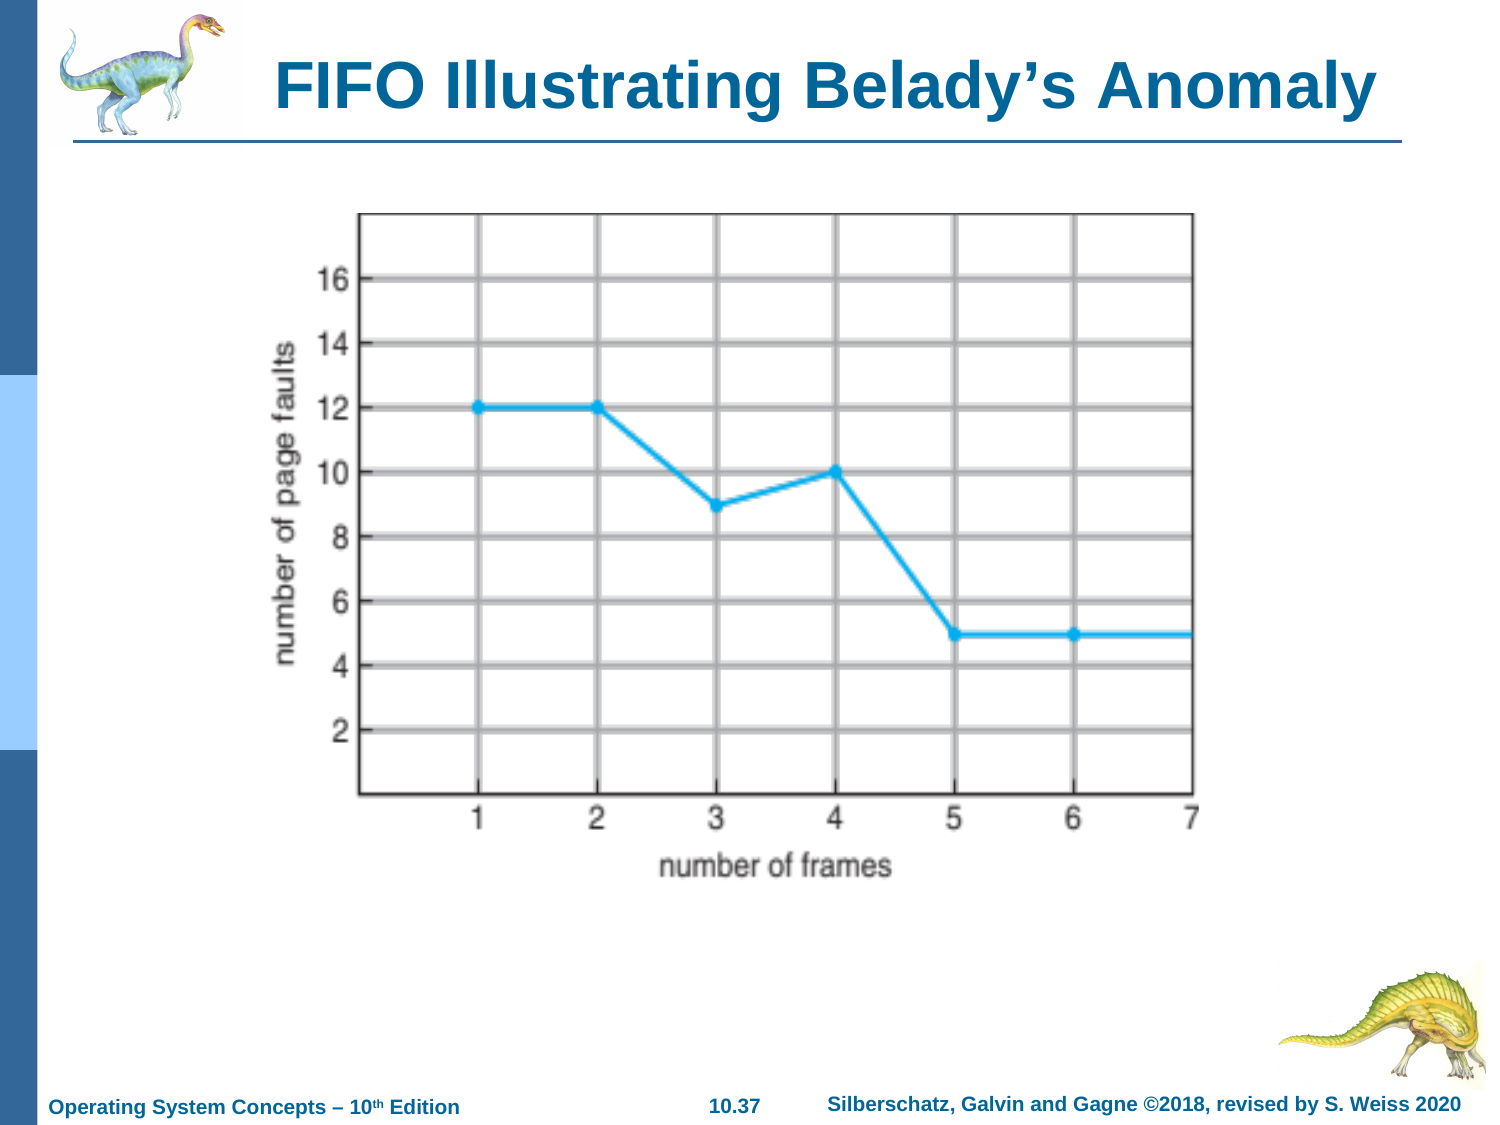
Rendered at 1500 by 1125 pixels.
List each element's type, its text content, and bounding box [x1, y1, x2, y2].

picture [1275, 959, 1486, 1090]
picture [1144, 1096, 1152, 1101]
picture [46, 0, 243, 149]
title FIFO Illustrating Belady’s Anomaly [191, 35, 1461, 130]
picture [267, 213, 1200, 881]
